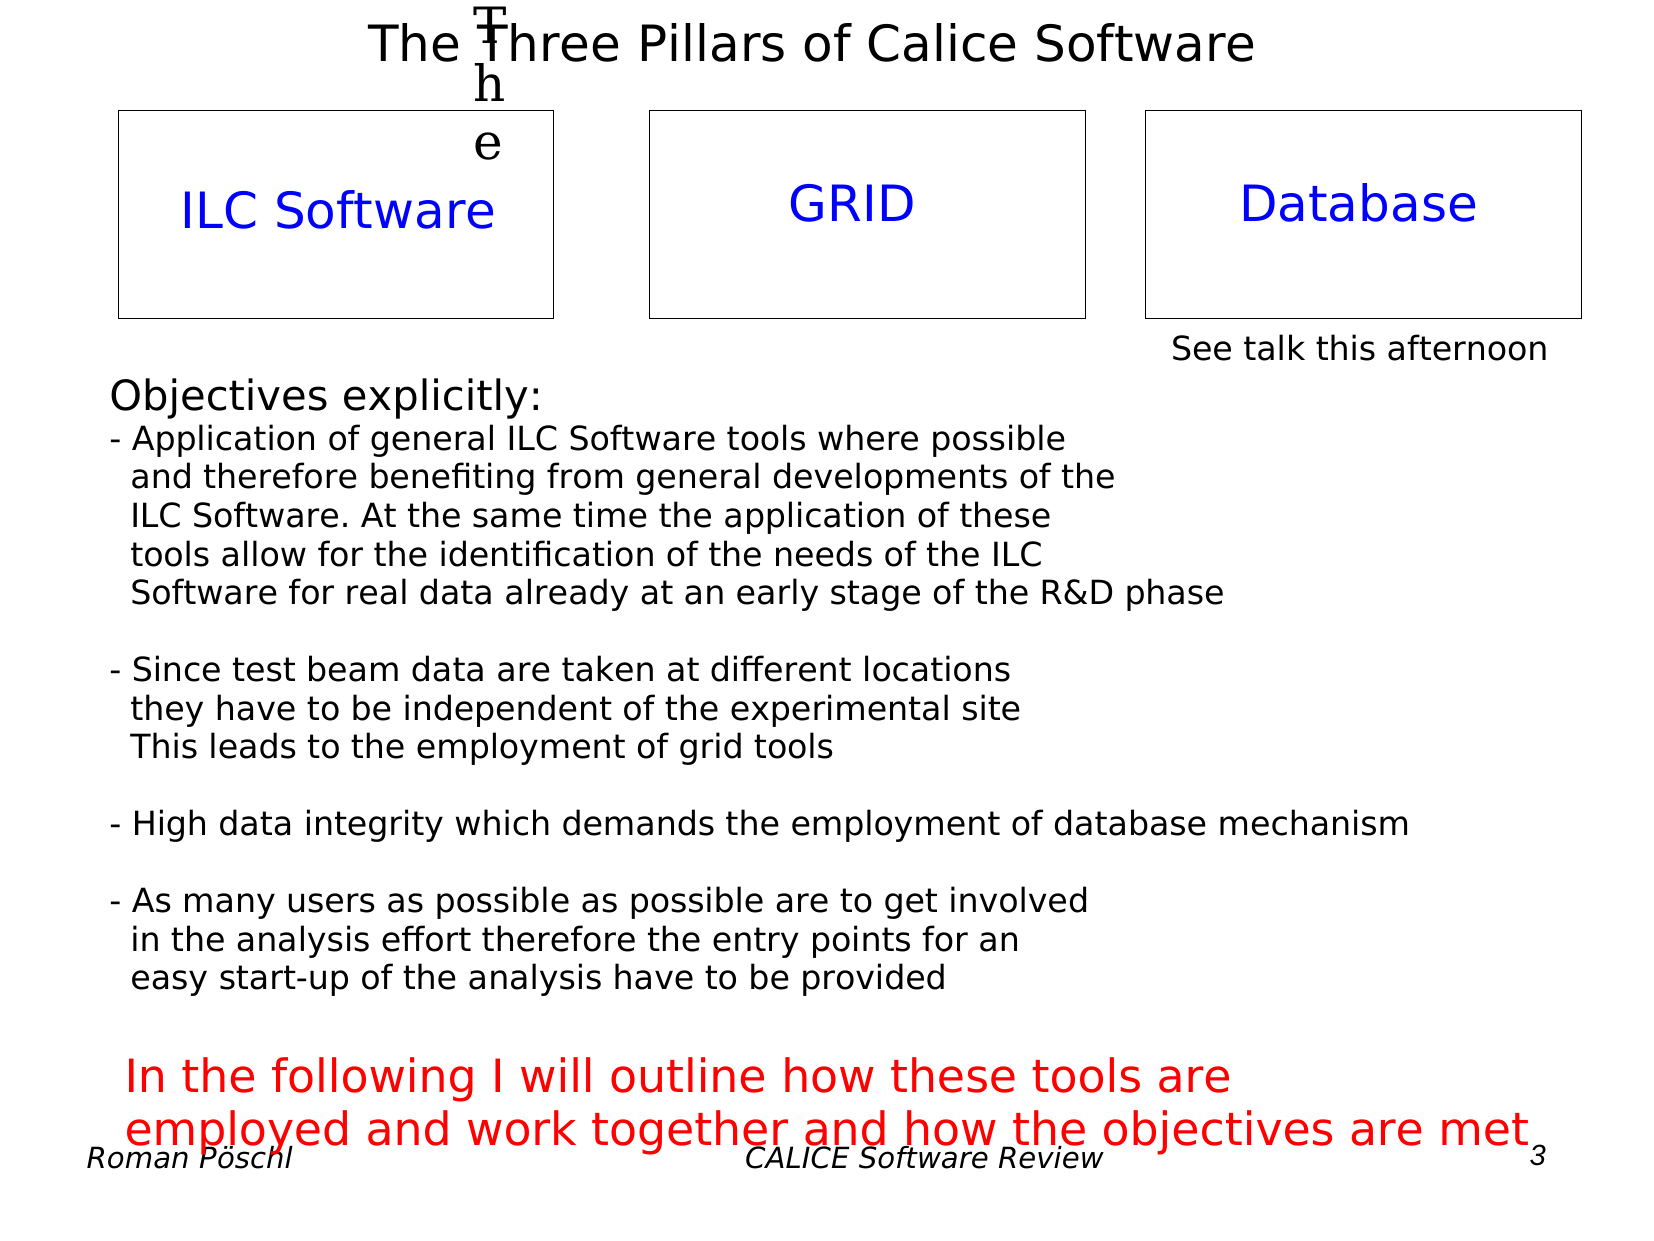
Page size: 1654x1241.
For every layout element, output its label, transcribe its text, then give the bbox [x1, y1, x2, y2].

text_box Objectives explicitly: - Application of general ILC Software tools where possible and therefore benefiting from general developments of the ILC Software. At the same time the application of these tools allow for the identification of the needs of the ILC Software for real data already at an early stage of the R&D phase - Since test beam data are taken at different locations they have to be independent of the experimental site This leads to the employment of grid tools - High data integrity which demands the employment of database mechanism - As many users as possible as possible are to get involved in the analysis effort therefore the entry points for an easy start-up of the analysis have to be provided [109, 371, 1387, 998]
text_box GRID [788, 175, 914, 234]
text_box The [473, 73, 478, 110]
text_box ILC Software [180, 182, 490, 241]
text_box In the following I will outline how these tools are employed and work together and how the objectives are met [124, 1050, 1518, 1157]
text_box The Three Pillars of Calice Software [368, 14, 1237, 73]
text_box The [473, 111, 478, 182]
text_box Database [1239, 175, 1474, 234]
text_box The [473, 0, 478, 14]
text_box See talk this afternoon [1171, 329, 1543, 369]
